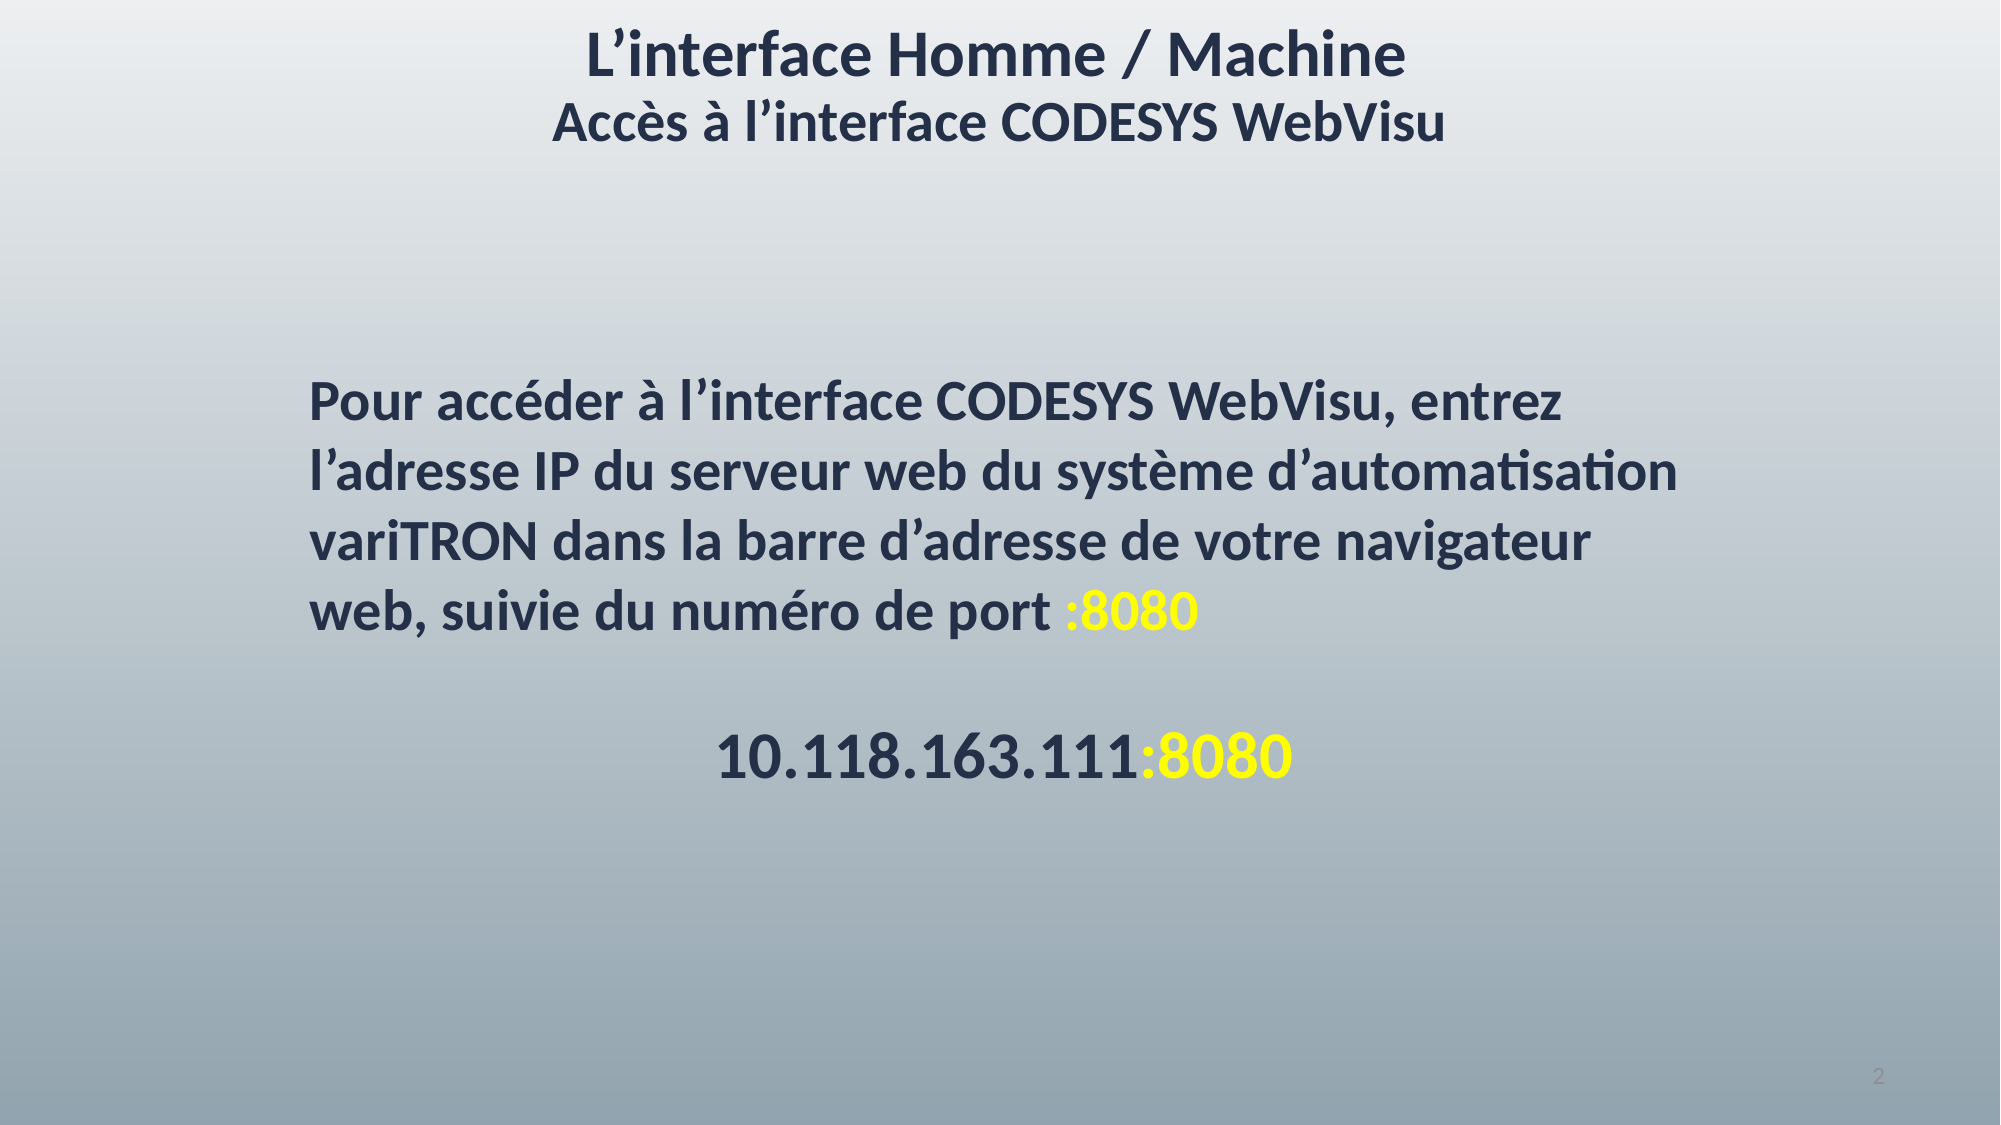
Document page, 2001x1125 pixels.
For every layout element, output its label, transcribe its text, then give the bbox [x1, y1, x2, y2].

text_box Pour accéder à l’interface CODESYS WebVisu, entrez l’adresse IP du serveur web du système d’automatisation variTRON dans la barre d’adresse de votre navigateur web, suivie du numéro de port :8080 10.118.163.111:8080 [295, 354, 1713, 800]
text_box Accès à l’interface CODESYS WebVisu [41, 75, 1959, 211]
text_box L’interface Homme / Machine [134, 11, 1860, 75]
text_box L’interface Homme / Machine [1178, 46, 1212, 75]
